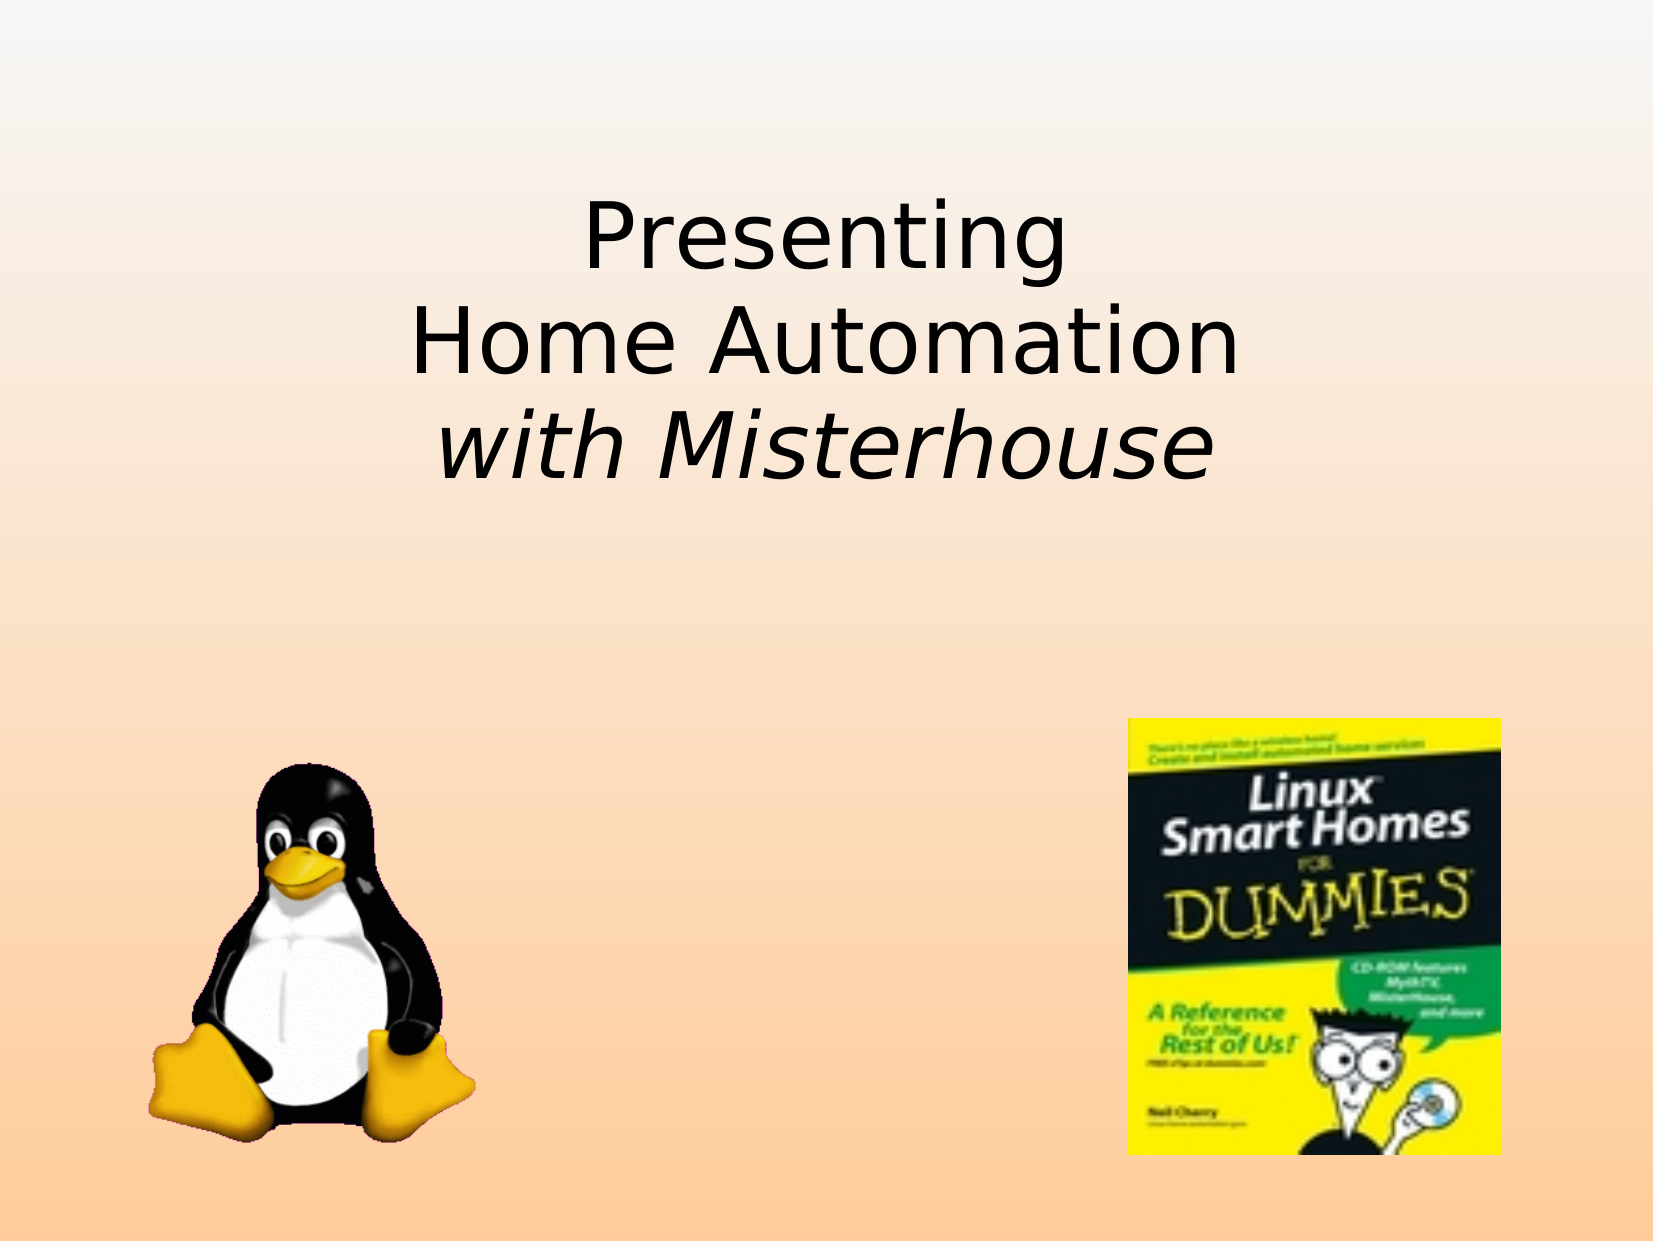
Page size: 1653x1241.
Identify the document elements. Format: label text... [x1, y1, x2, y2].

title Presenting Home Automation with Misterhouse [82, 183, 1570, 501]
chart [13, 762, 703, 1154]
picture [1128, 718, 1501, 1156]
